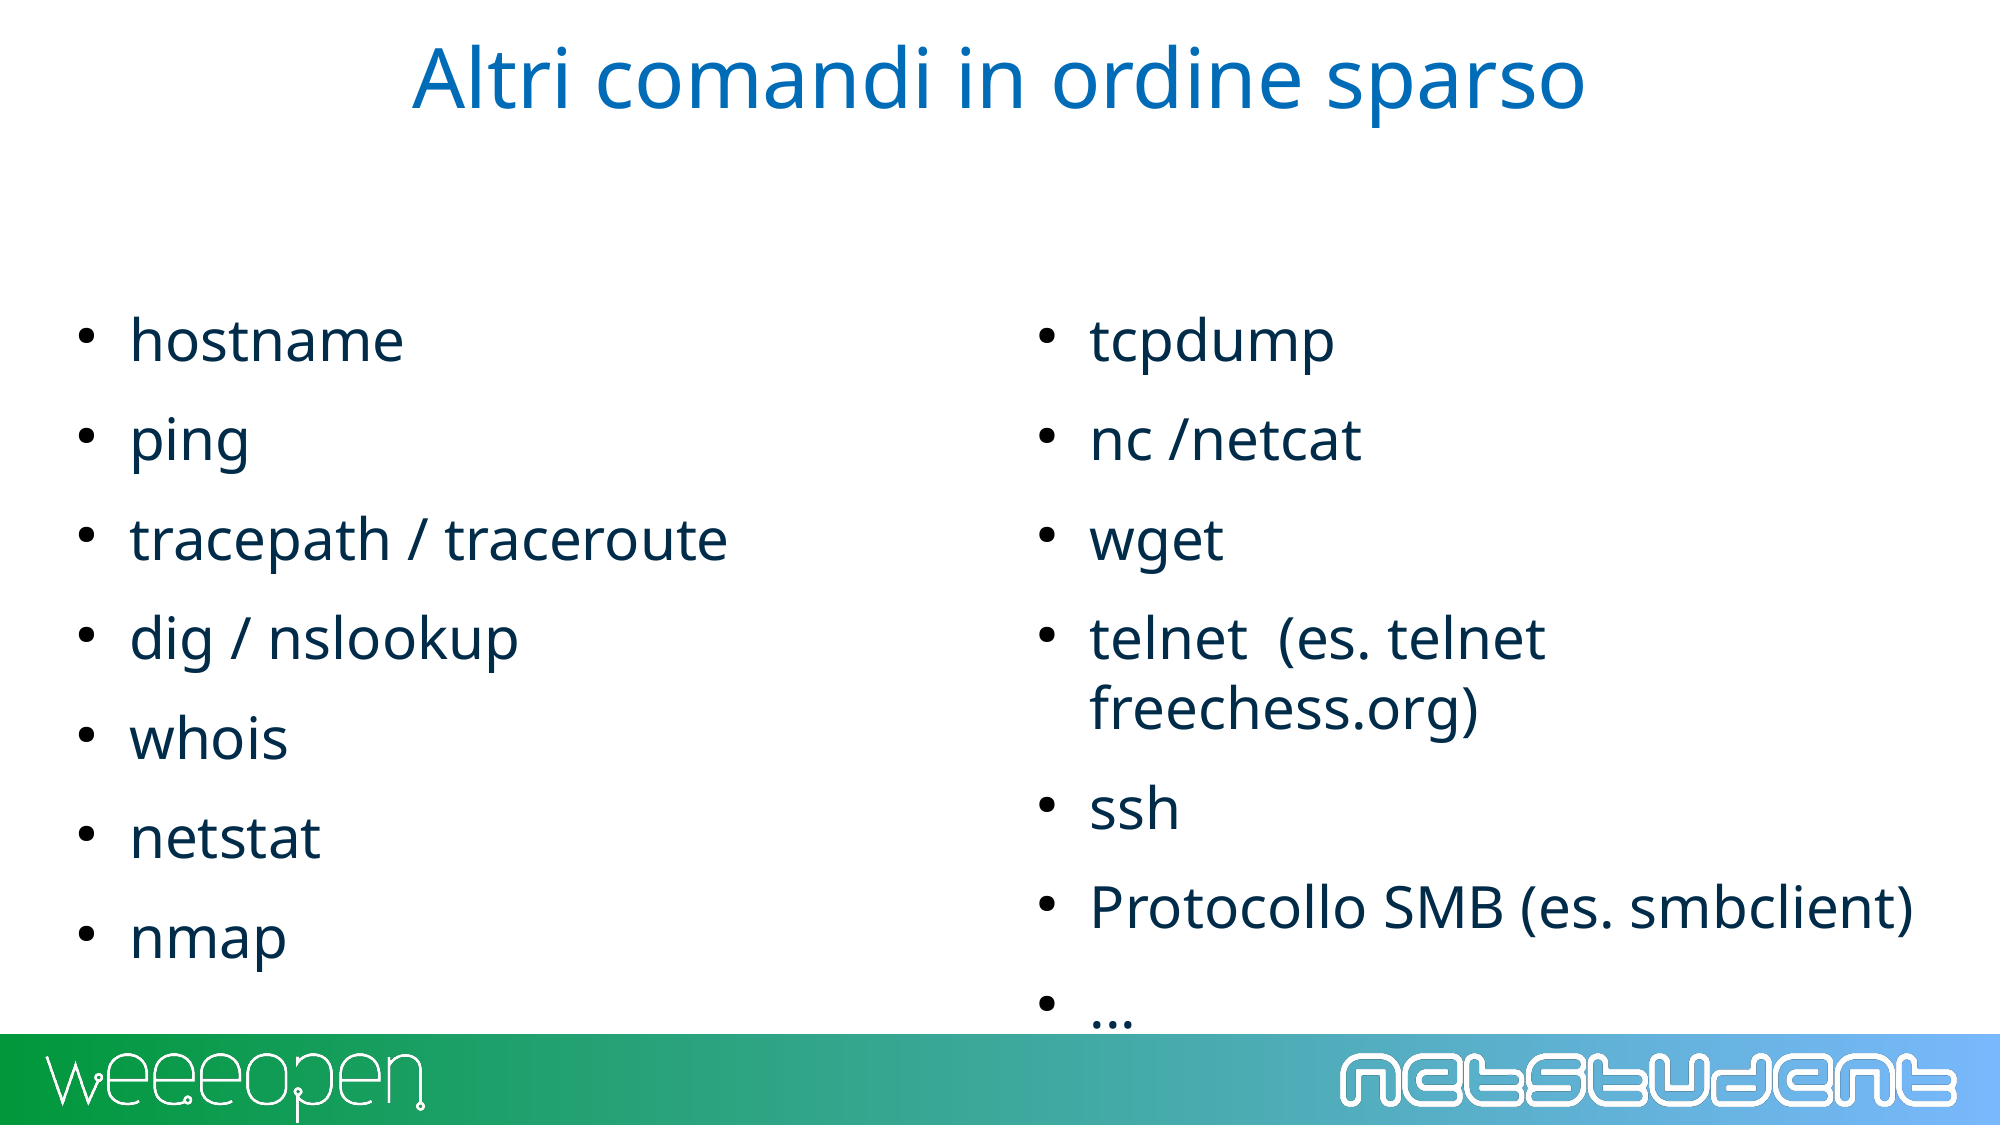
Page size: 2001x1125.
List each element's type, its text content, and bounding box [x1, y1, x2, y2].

list tcpdump nc /netcat wget telnet (es. telnet freechess.org) ssh Protocollo SMB (es. smbclient) ... [1003, 295, 1961, 1010]
picture [45, 1053, 425, 1123]
list hostname ping tracepath / traceroute dig / nslookup whois netstat nmap [43, 295, 989, 1010]
picture [1340, 1053, 1957, 1107]
title Altri comandi in ordine sparso [43, 29, 1959, 247]
